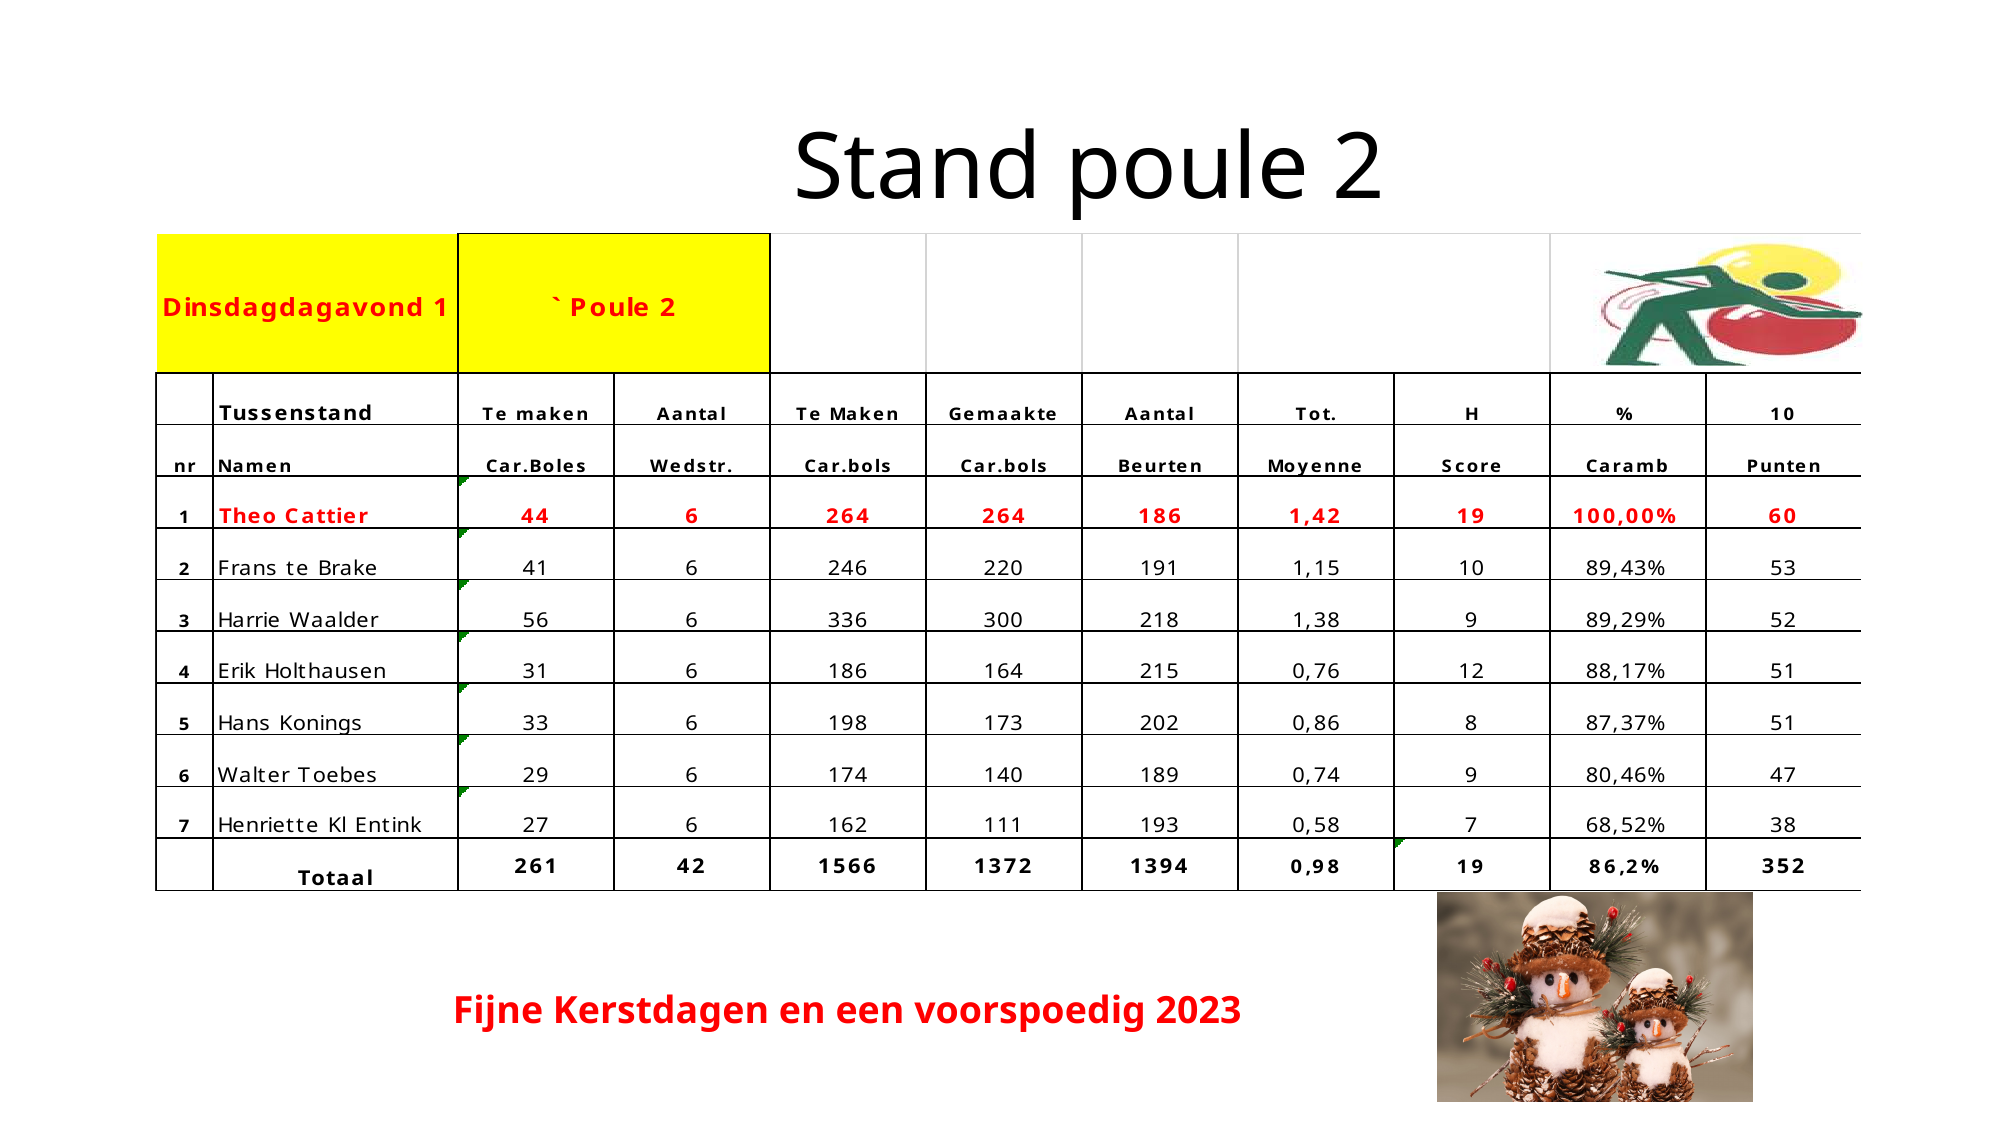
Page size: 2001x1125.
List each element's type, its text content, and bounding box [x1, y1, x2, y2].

text_box Fijne Kerstdagen en een voorspoedig 2023 [437, 978, 1437, 1039]
picture [155, 232, 1863, 1102]
title Stand poule 2 [137, 59, 1863, 278]
